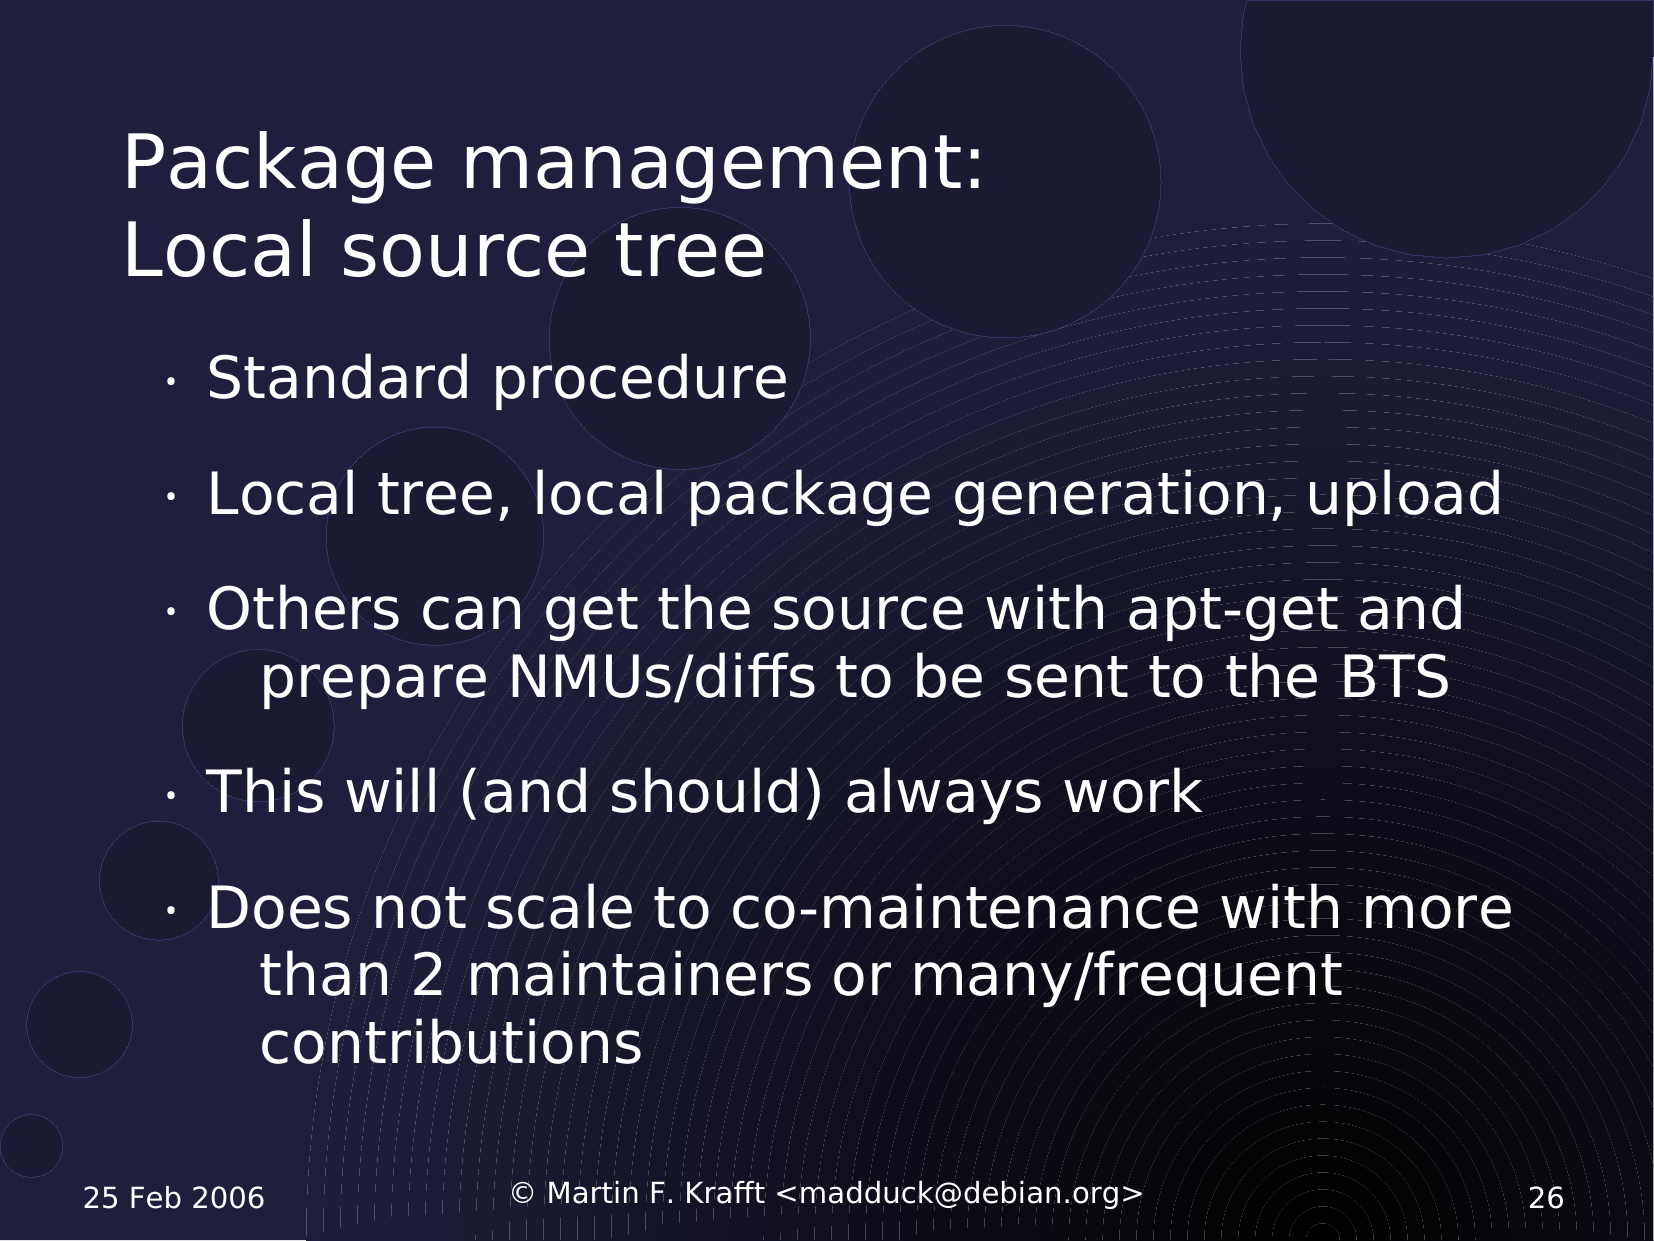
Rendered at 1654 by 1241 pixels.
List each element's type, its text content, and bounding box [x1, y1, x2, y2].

title Package management: Local source tree [121, 102, 1534, 311]
list Standard procedure Local tree, local package generation, upload Others can get the source with apt-get and prepare NMUs/diffs to be sent to the BTS This will (and should) always work Does not scale to co-maintenance with more than 2 maintainers or many/frequent contributions [118, 344, 1534, 1127]
